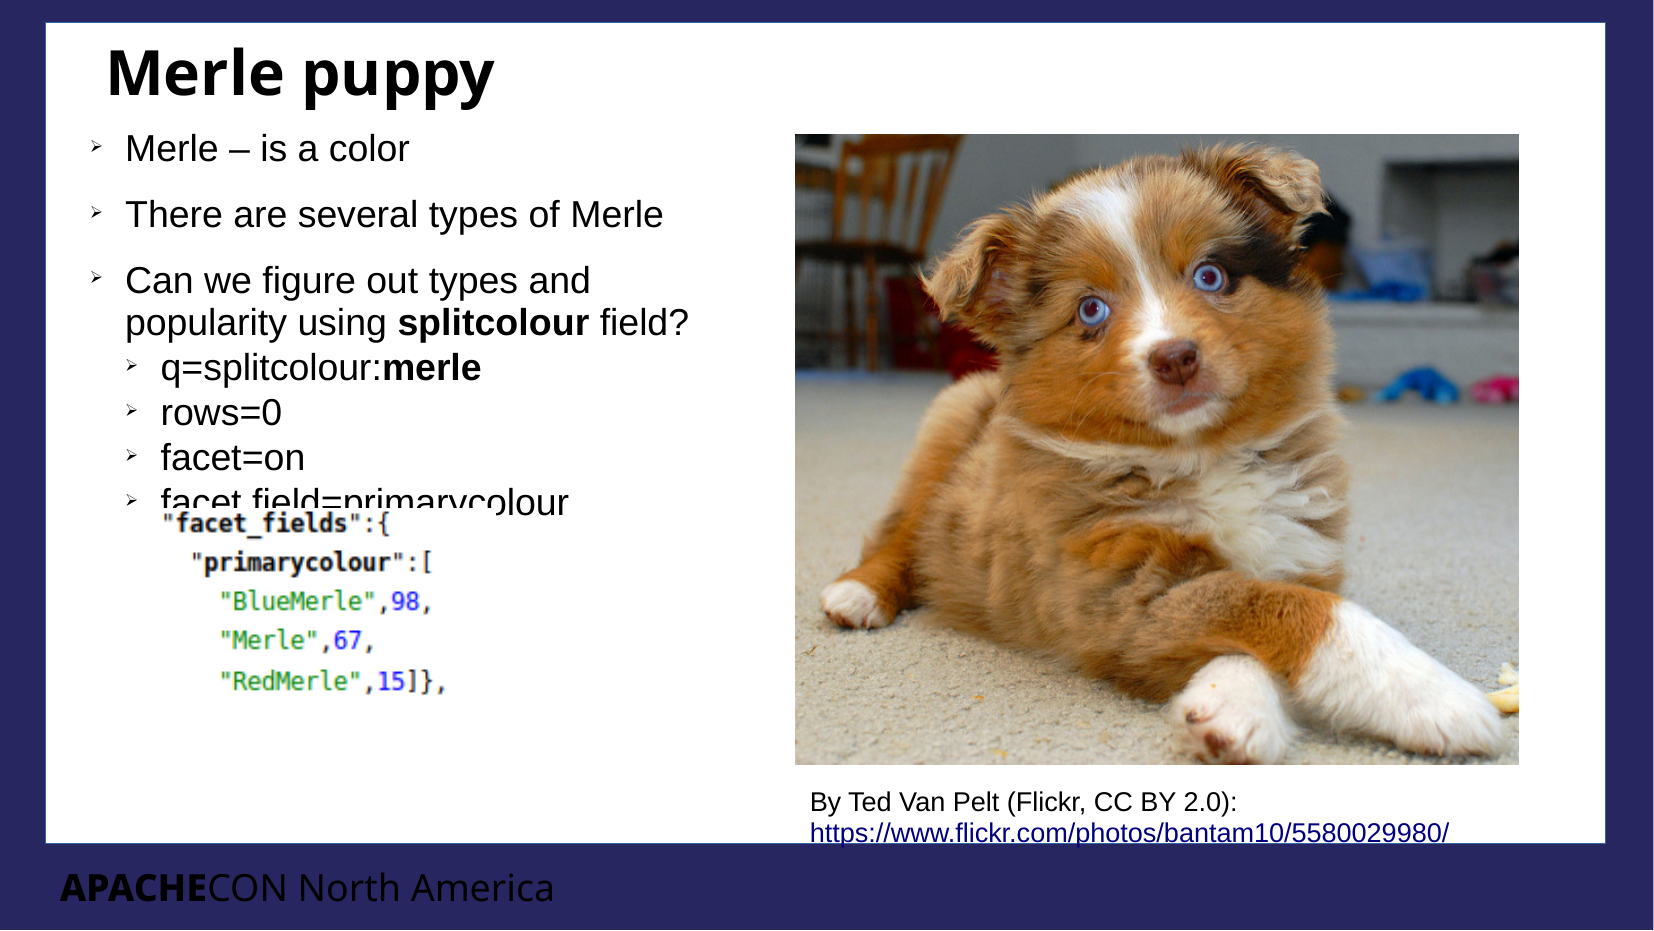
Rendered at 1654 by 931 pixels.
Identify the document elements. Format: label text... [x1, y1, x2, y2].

text_box By Ted Van Pelt (Flickr, CC BY 2.0): https://www.flickr.com/photos/bantam10/5580029980/ [795, 780, 1516, 846]
title Merle puppy [105, 32, 1546, 110]
picture [120, 508, 496, 706]
picture [795, 134, 1519, 766]
text_box Merle – is a color There are several types of Merle Can we figure out types and popularity using splitcolour field? q=splitcolour:merle rows=0 facet=on facet.field=primarycolour facet.mincount=1 [75, 120, 766, 526]
